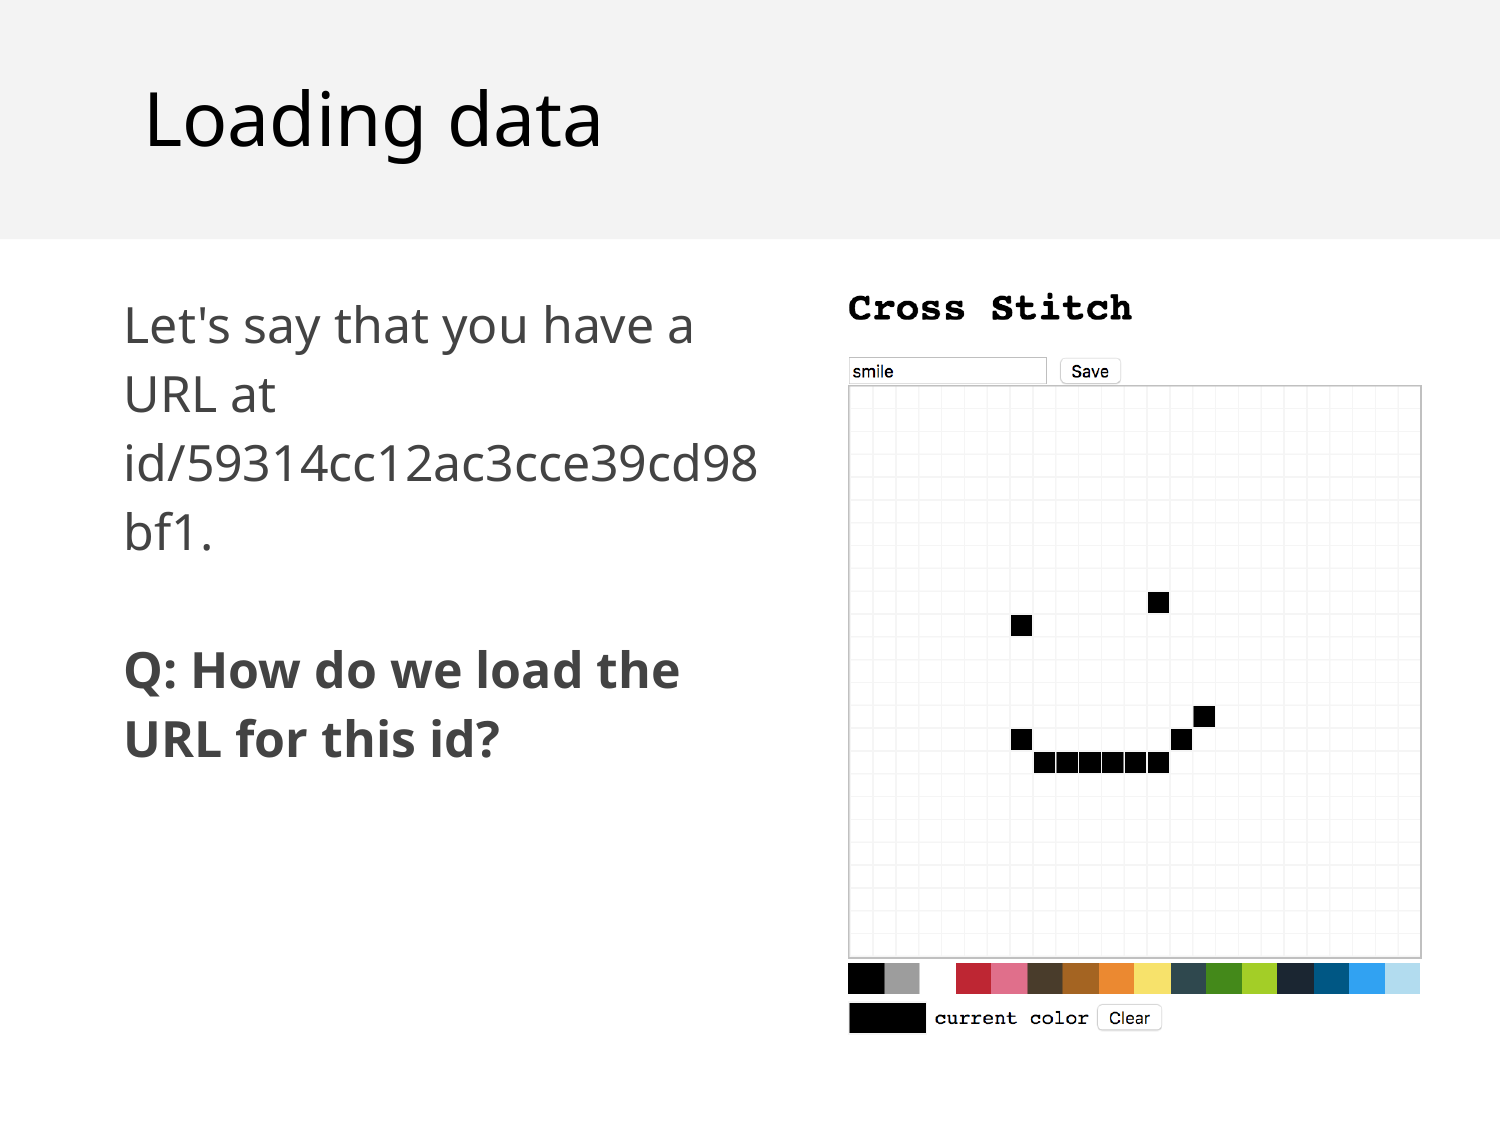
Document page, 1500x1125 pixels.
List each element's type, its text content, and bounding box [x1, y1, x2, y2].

title Loading data [128, 56, 1372, 183]
list Let's say that you have a URL at id/59314cc12ac3cce39cd98bf1. Q: How do we load the URL for this id? [108, 269, 794, 856]
picture [840, 269, 1458, 1080]
